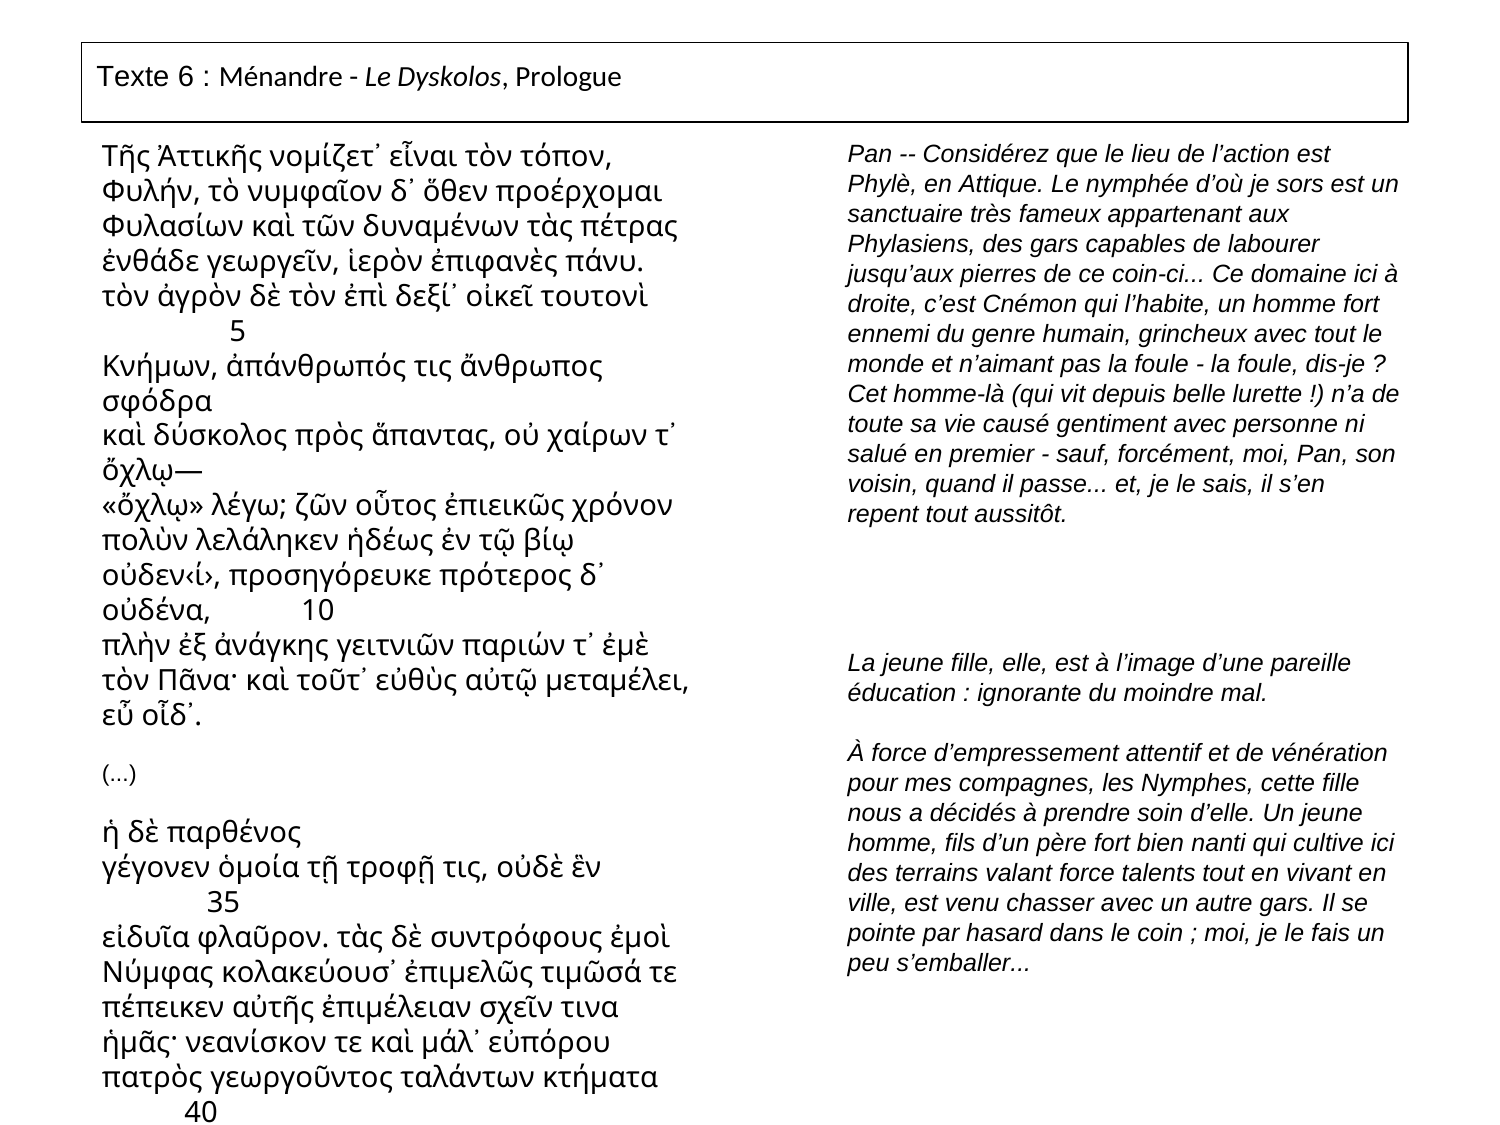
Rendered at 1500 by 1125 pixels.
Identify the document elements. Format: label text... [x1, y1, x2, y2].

text_box Τῆς Ἀττικῆς νομίζετ᾽ εἶναι τὸν τόπον, Φυλήν, τὸ νυμφαῖον δ᾽ ὅθεν προέρχομαι Φυλασίων καὶ τῶν δυναμένων τὰς πέτρας ἐνθάδε γεωργεῖν, ἱερὸν ἐπιφανὲς πάνυ. τὸν ἀγρὸν δὲ τὸν ἐπὶ δεξί᾽ οἰκεῖ τουτονὶ 5 Κνήμων, ἀπάνθρωπός τις ἄνθρωπος σφόδρα καὶ δύσκολος πρὸς ἅπαντας, οὐ χαίρων τ᾽ ὄχλῳ— «ὄχλῳ» λέγω; ζῶν οὗτος ἐπιεικῶς χρόνον πολὺν λελάληκεν ἡδέως ἐν τῷ βίῳ οὐδεν‹ί›, προσηγόρευκε πρότερος δ᾽ οὐδένα, 10 πλὴν ἐξ ἀνάγκης γειτνιῶν παριών τ᾽ ἐμὲ τὸν Πᾶνα· καὶ τοῦτ᾽ εὐθὺς αὐτῷ μεταμέλει, εὖ οἶδ᾽. (...) ἡ δὲ παρθένος γέγονεν ὁμοία τῇ τροφῇ τις, οὐδὲ ἓν 35 εἰδυῖα φλαῦρον. τὰς δὲ συντρόφους ἐμοὶ Νύμφας κολακεύουσ᾽ ἐπιμελῶς τιμῶσά τε πέπεικεν αὐτῆς ἐπιμέλειαν σχεῖν τινα ἡμᾶς· νεανίσκον τε καὶ μάλ᾽ εὐπόρου πατρὸς γεωργοῦντος ταλάντων κτήματα 40 ἐνταῦθα πολλῶν, ἀστικὸν τῇ διατριβῇ, ἥκο]ν̣τ᾽ ἐπὶ θήραν μετὰ κυνηγέτου τινὸς φίλο]υ κατὰ τύχην παραβαλόντ᾽ εἰς τὸν τόπον ἔρωτ᾽]· ἔχειν πως ἐνθεαστικῶς ποῶ. [86, 122, 706, 1071]
text_box Texte 6 : Ménandre - Le Dyskolos, Prologue [81, 42, 1408, 123]
text_box Pan -- Considérez que le lieu de l’action est Phylè, en Attique. Le nymphée d’où je sors est un sanctuaire très fameux appartenant aux Phylasiens, des gars capables de labourer jusqu’aux pierres de ce coin-ci... Ce domaine ici à droite, c’est Cnémon qui l’habite, un homme fort ennemi du genre humain, grincheux avec tout le monde et n’aimant pas la foule - la foule, dis-je ? Cet homme-là (qui vit depuis belle lurette !) n’a de toute sa vie causé gentiment avec personne ni salué en premier - sauf, forcément, moi, Pan, son voisin, quand il passe... et, je le sais, il s’en repent tout aussitôt. La jeune fille, elle, est à l’image d’une pareille éducation : ignorante du moindre mal. À force d’empressement attentif et de vénération pour mes compagnes, les Nymphes, cette fille nous a décidés à prendre soin d’elle. Un jeune homme, fils d’un père fort bien nanti qui cultive ici des terrains valant force talents tout en vivant en ville, est venu chasser avec un autre gars. Il se pointe par hasard dans le coin ; moi, je le fais un peu s’emballer... [832, 122, 1420, 1055]
